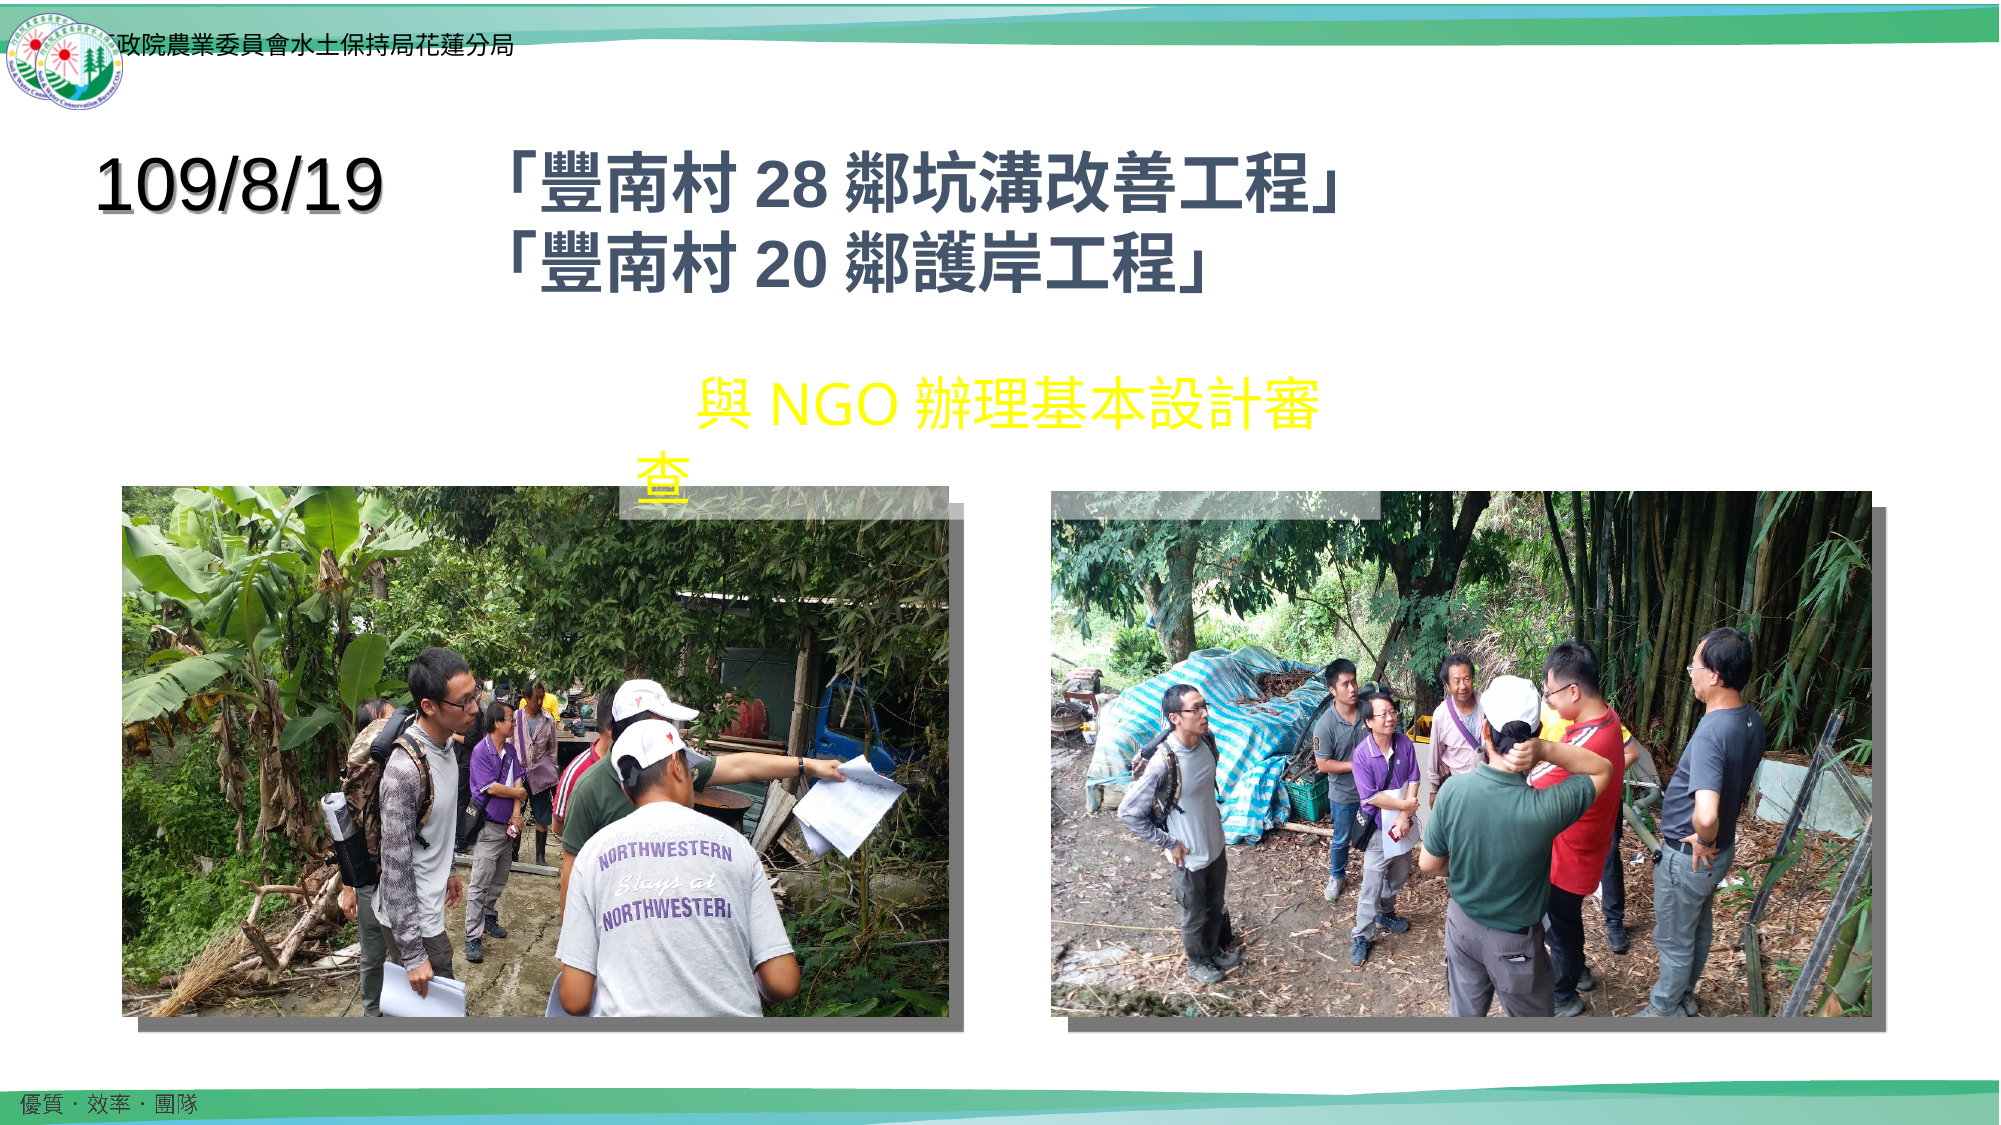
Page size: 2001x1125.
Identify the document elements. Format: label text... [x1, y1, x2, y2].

text_box 「豐南村28鄰坑溝改善工程」「豐南村20鄰護岸工程」 [456, 106, 1442, 335]
text_box 與NGO辦理基本設計審查 [619, 334, 1381, 520]
picture [0, 4, 1999, 1125]
list 109/8/19 [78, 127, 458, 248]
